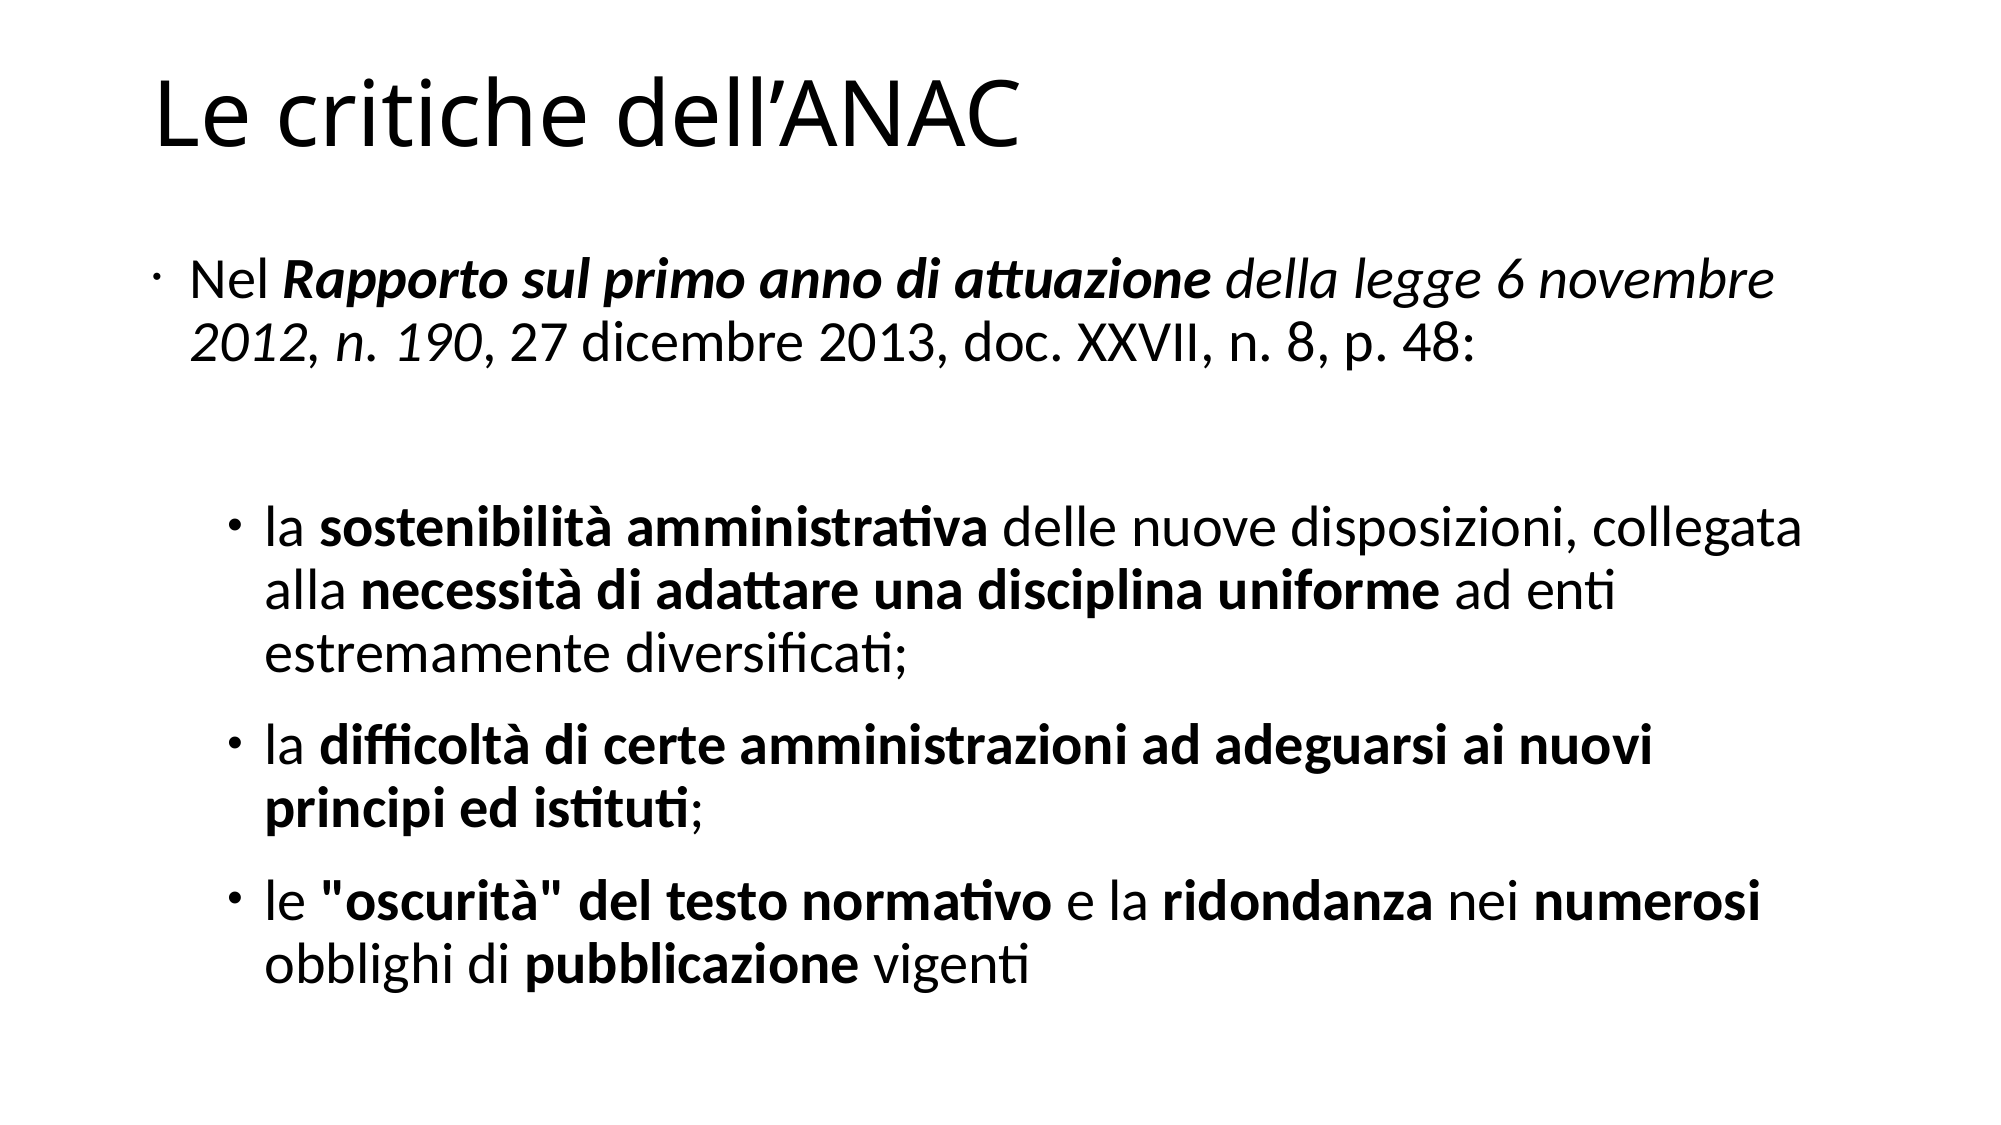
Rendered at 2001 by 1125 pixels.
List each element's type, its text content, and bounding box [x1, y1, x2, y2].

list Nel Rapporto sul primo anno di attuazione della legge 6 novembre 2012, n. 190, 27 dicembre 2013, doc. XXVII, n. 8, p. 48: la sostenibilità amministrativa delle nuove disposizioni, collegata alla necessità di adattare una disciplina uniforme ad enti estremamente diversificati; la difficoltà di certe amministrazioni ad adeguarsi ai nuovi principi ed istituti; le "oscurità" del testo normativo e la ridondanza nei numerosi obblighi di pubblicazione vigenti [137, 240, 1863, 1125]
title Le critiche dell’ANAC [137, 59, 1863, 240]
